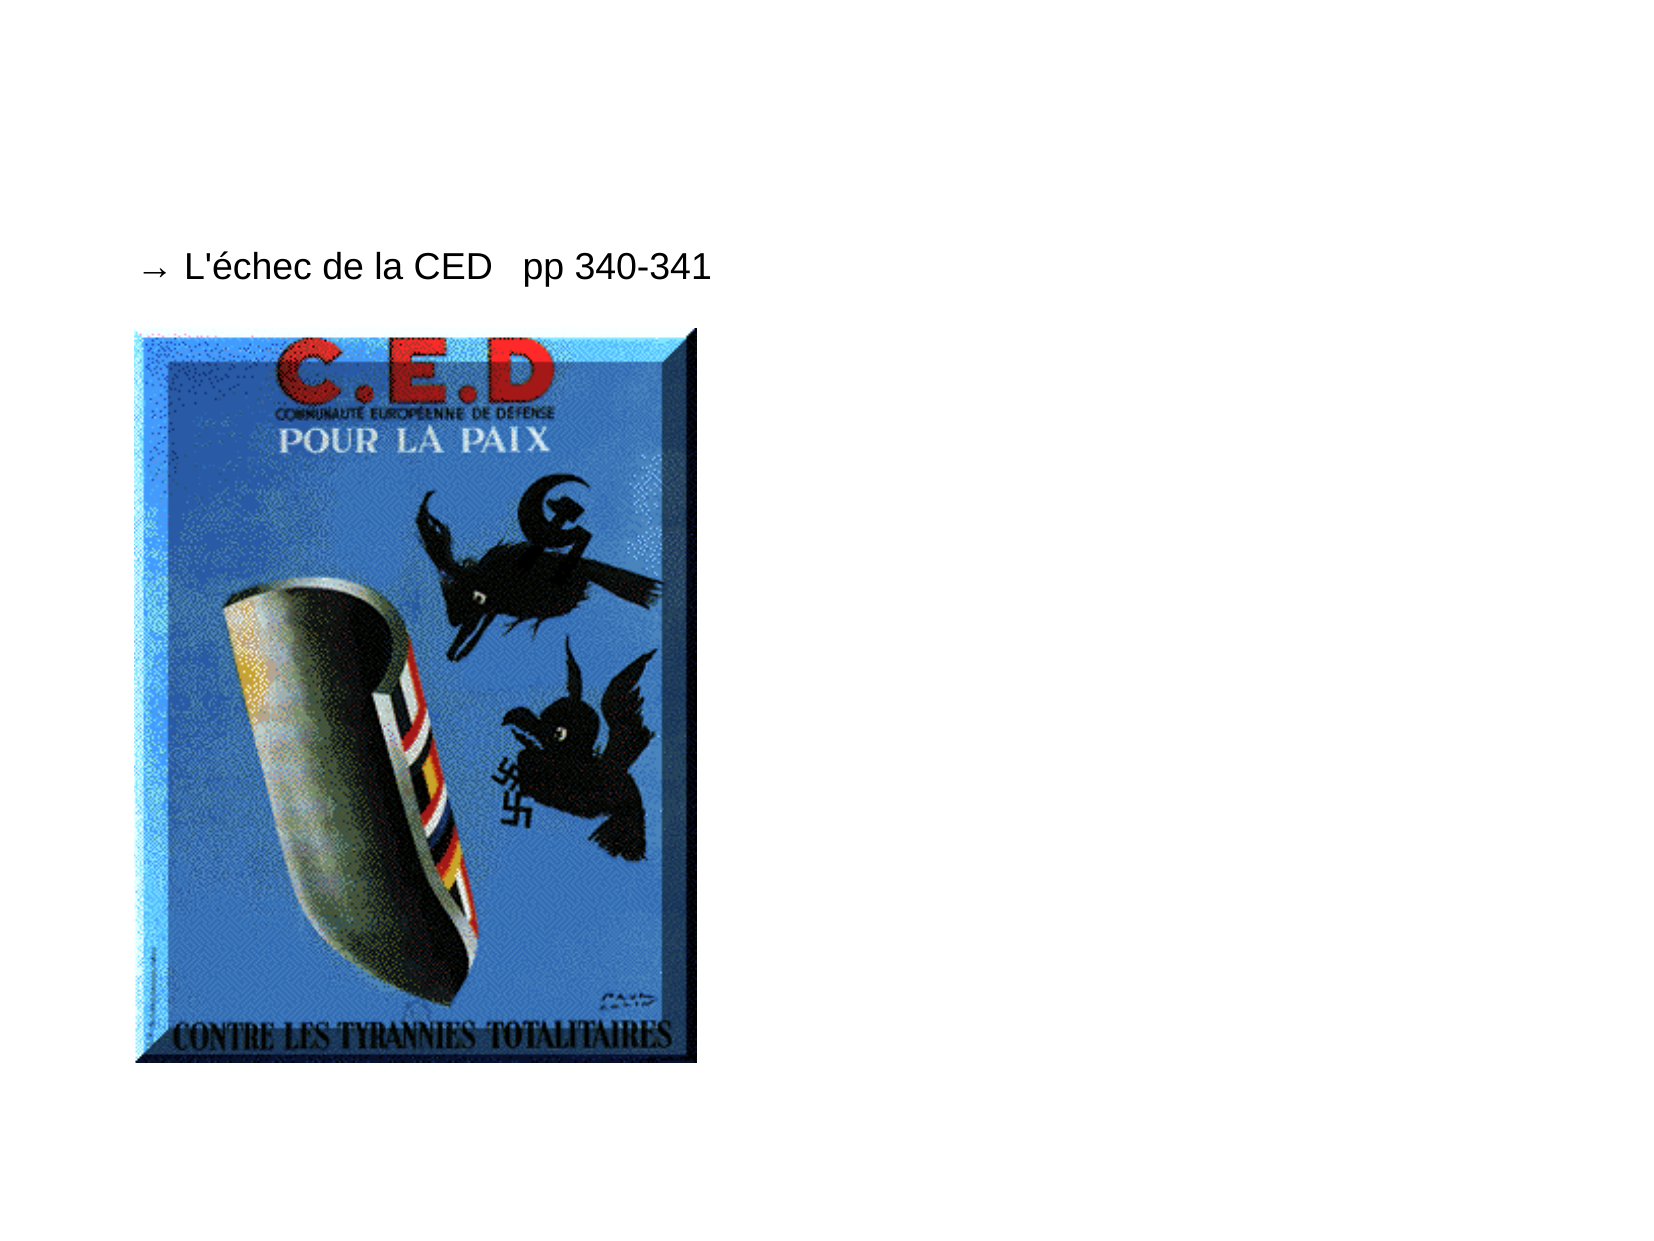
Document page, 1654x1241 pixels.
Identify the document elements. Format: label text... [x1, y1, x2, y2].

text_box → L'échec de la CED [121, 238, 507, 296]
text_box pp 340-341 [507, 238, 727, 296]
picture [134, 328, 697, 1063]
